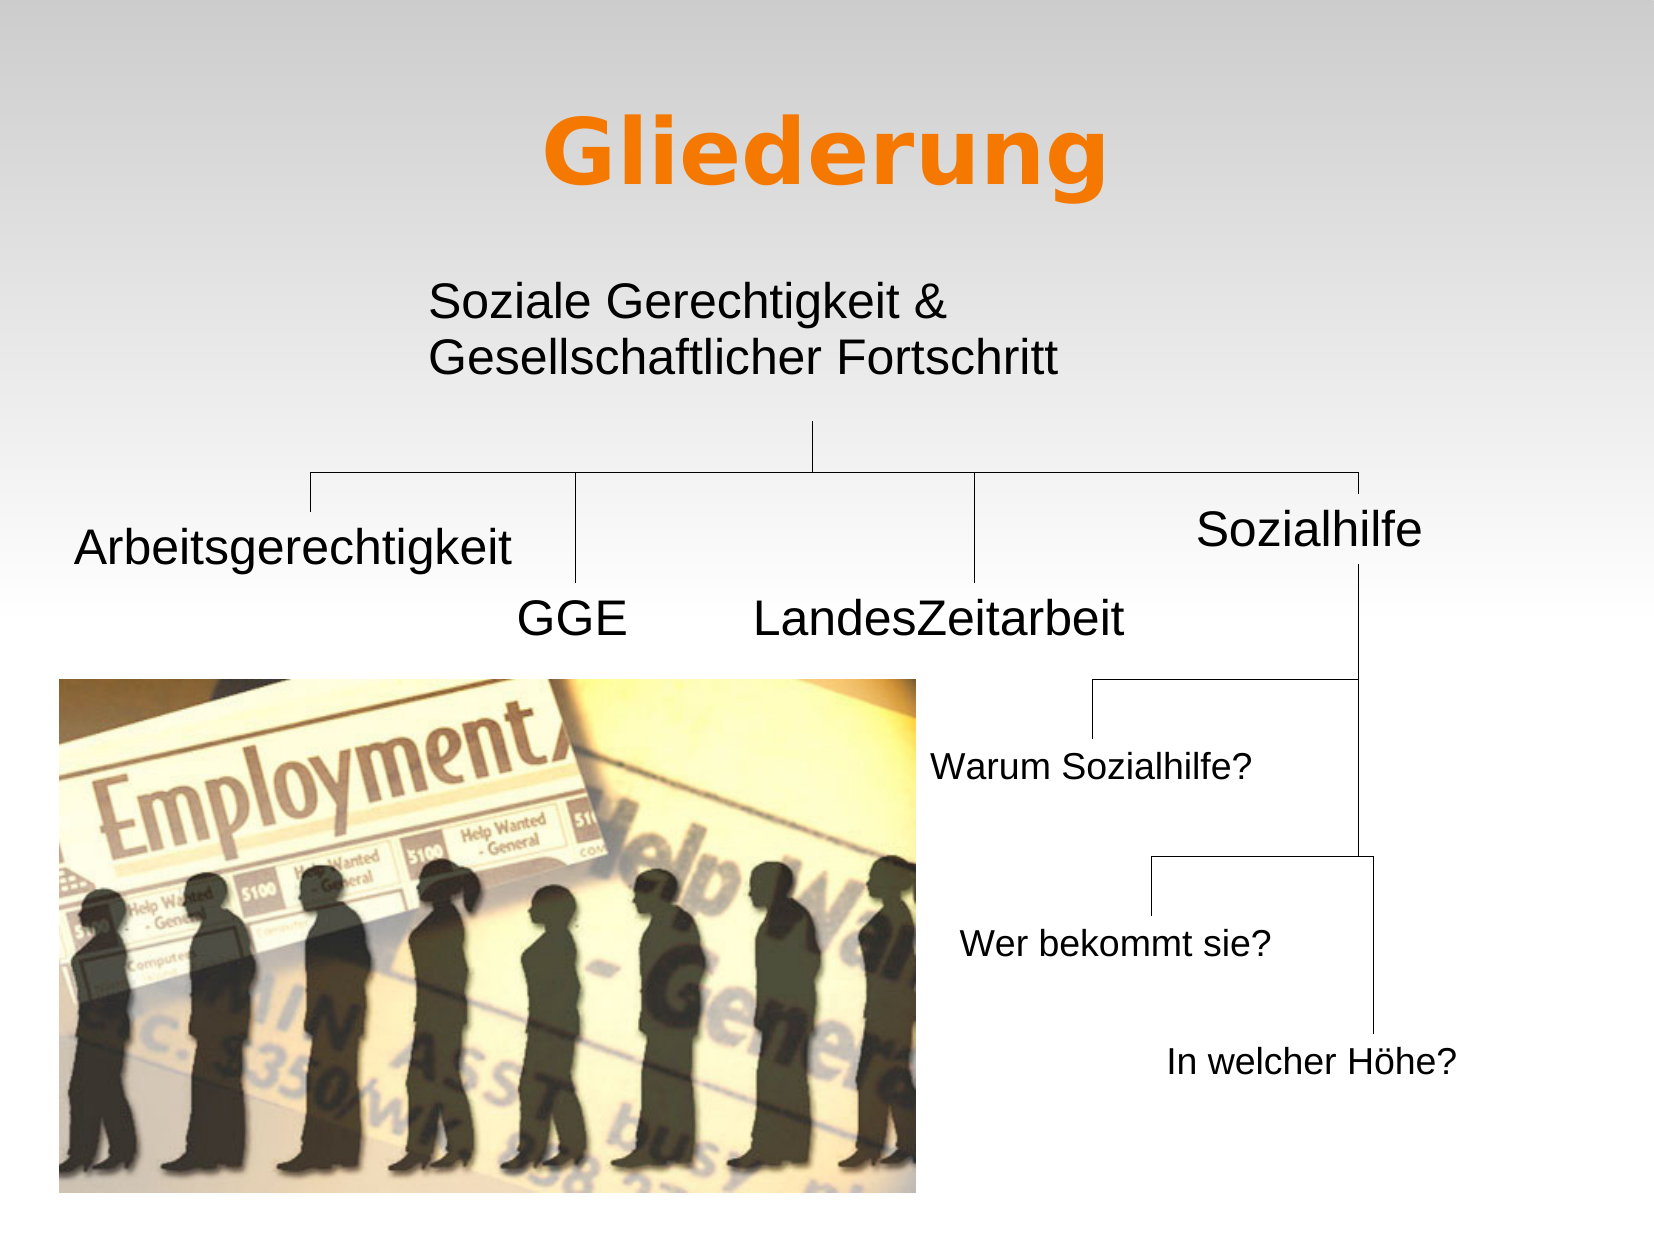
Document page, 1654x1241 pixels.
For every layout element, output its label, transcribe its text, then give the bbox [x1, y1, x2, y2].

title Gliederung [82, 49, 1571, 257]
text_box Sozialhilfe [1181, 493, 1536, 565]
text_box Wer bekommt sie? [944, 915, 1359, 1004]
text_box GGE [501, 582, 650, 671]
text_box LandesZeitarbeit [738, 582, 1211, 653]
text_box In welcher Höhe? [1151, 1033, 1595, 1123]
text_box Arbeitsgerechtigkeit [59, 511, 562, 583]
text_box Soziale Gerechtigkeit & Gesellschaftlicher Fortschritt [413, 265, 1211, 422]
text_box Warum Sozialhilfe? [915, 738, 1270, 796]
picture [59, 679, 916, 1193]
